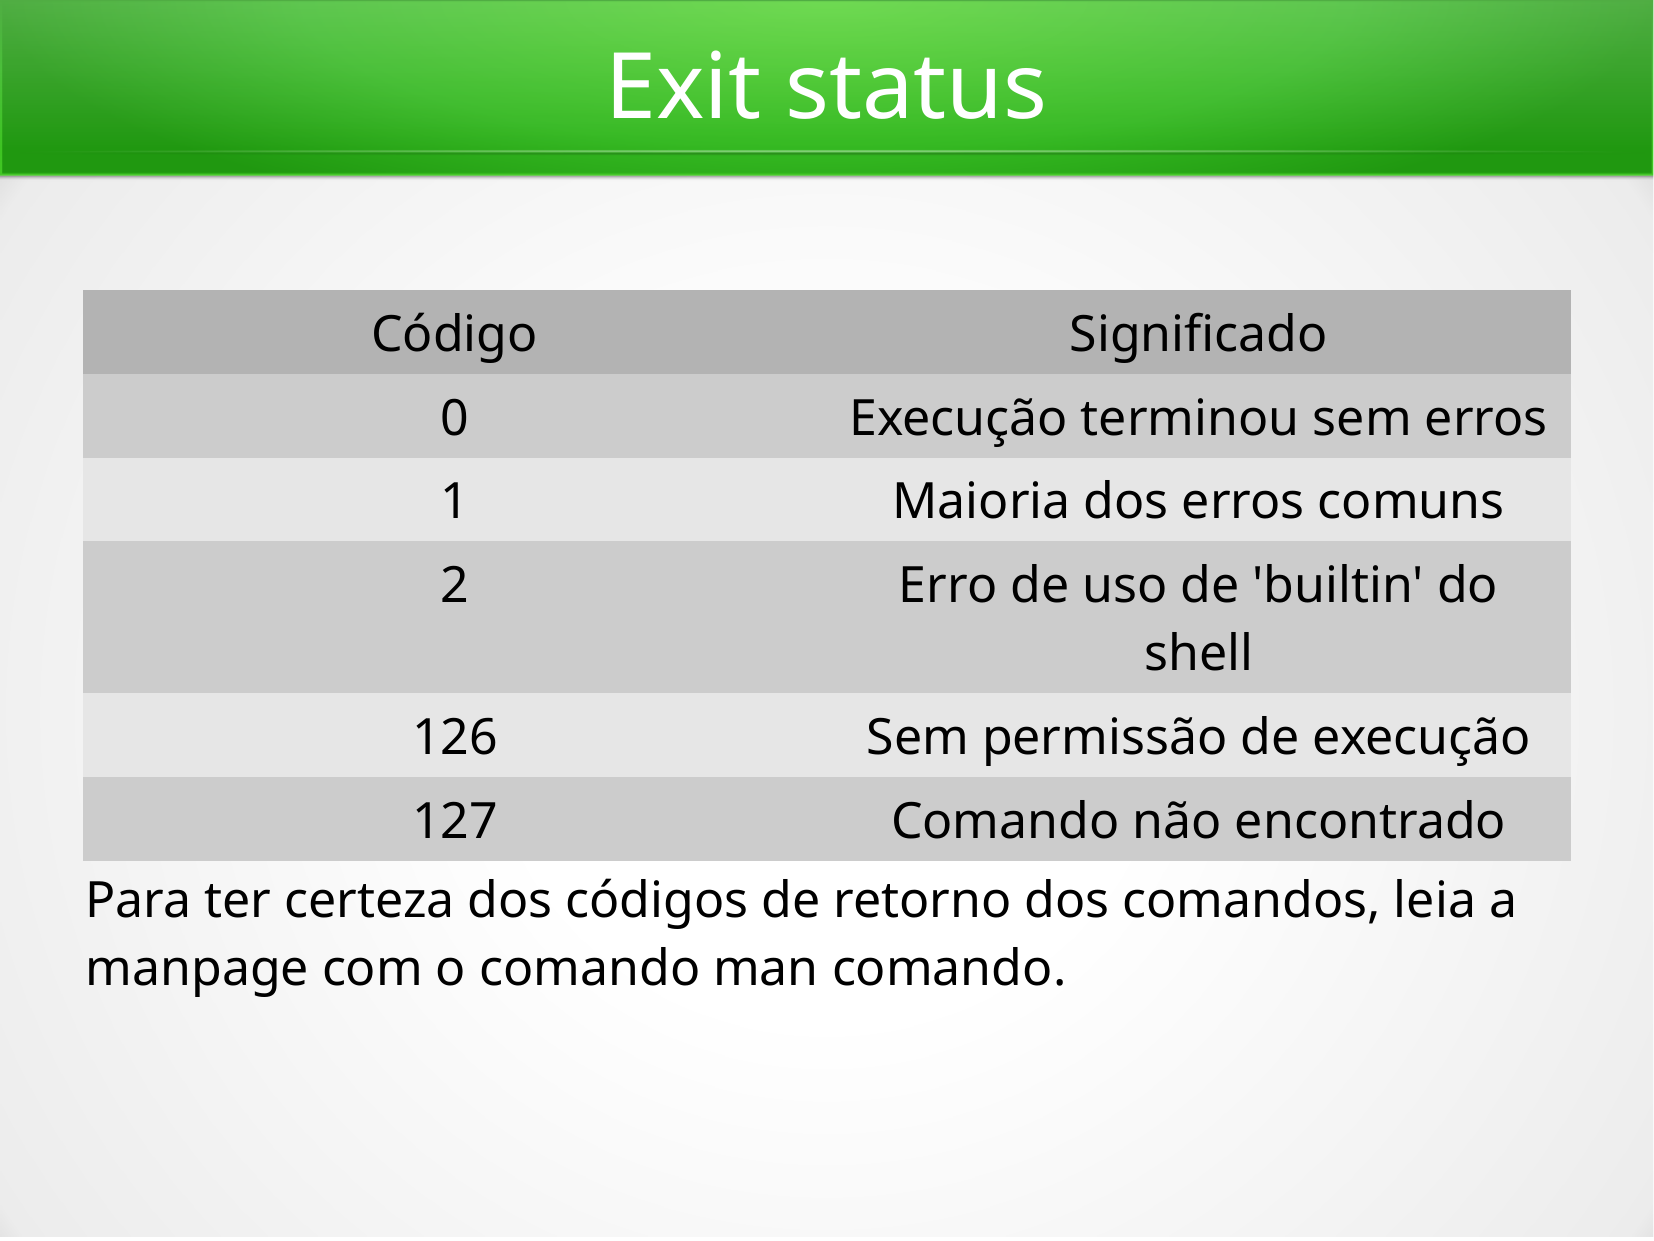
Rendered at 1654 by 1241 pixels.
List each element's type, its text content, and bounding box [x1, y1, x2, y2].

table_cell 127 [83, 777, 827, 856]
table_header Significado [827, 290, 1571, 374]
table_cell Maioria dos erros comuns [827, 458, 1571, 541]
table_cell Erro de uso de 'builtin' do shell [827, 541, 1571, 693]
table_header Código [83, 290, 827, 374]
table_cell Sem permissão de execução [827, 693, 1571, 777]
table_cell 2 [83, 541, 827, 693]
picture [0, 0, 1654, 1237]
table_cell Comando não encontrado [827, 777, 1571, 861]
table_cell 126 [83, 693, 827, 777]
table_cell 0 [83, 374, 827, 458]
table_cell 1 [83, 458, 827, 541]
title Exit status [82, 11, 1571, 154]
table_cell Execução terminou sem erros [827, 374, 1571, 458]
text_box Para ter certeza dos códigos de retorno dos comandos, leia a manpage com o comando man comando. [70, 856, 1560, 986]
